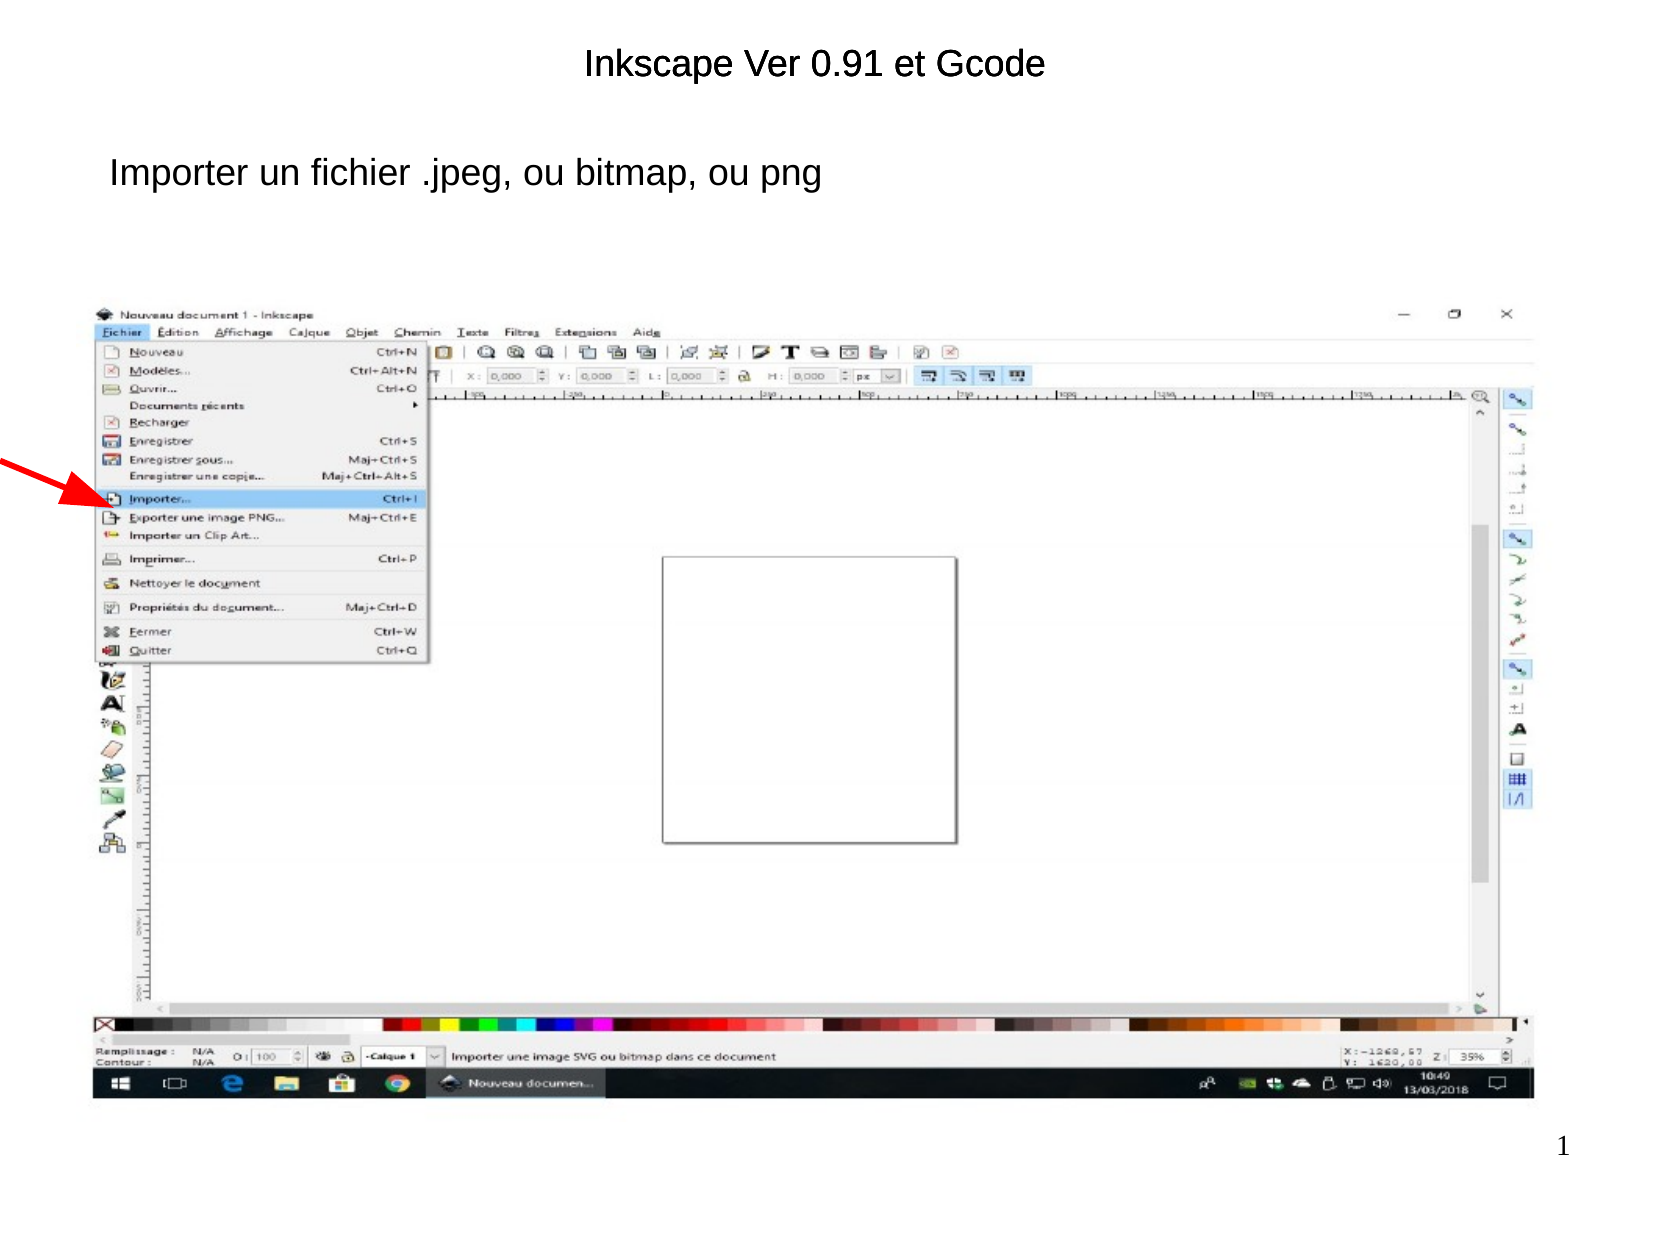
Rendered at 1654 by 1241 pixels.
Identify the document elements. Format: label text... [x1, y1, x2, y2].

text_box Inkscape Ver 0.91 et Gcode [106, 35, 1524, 93]
picture [76, 297, 1575, 1123]
text_box Importer un fichier .jpeg, ou bitmap, ou png [94, 143, 1512, 201]
